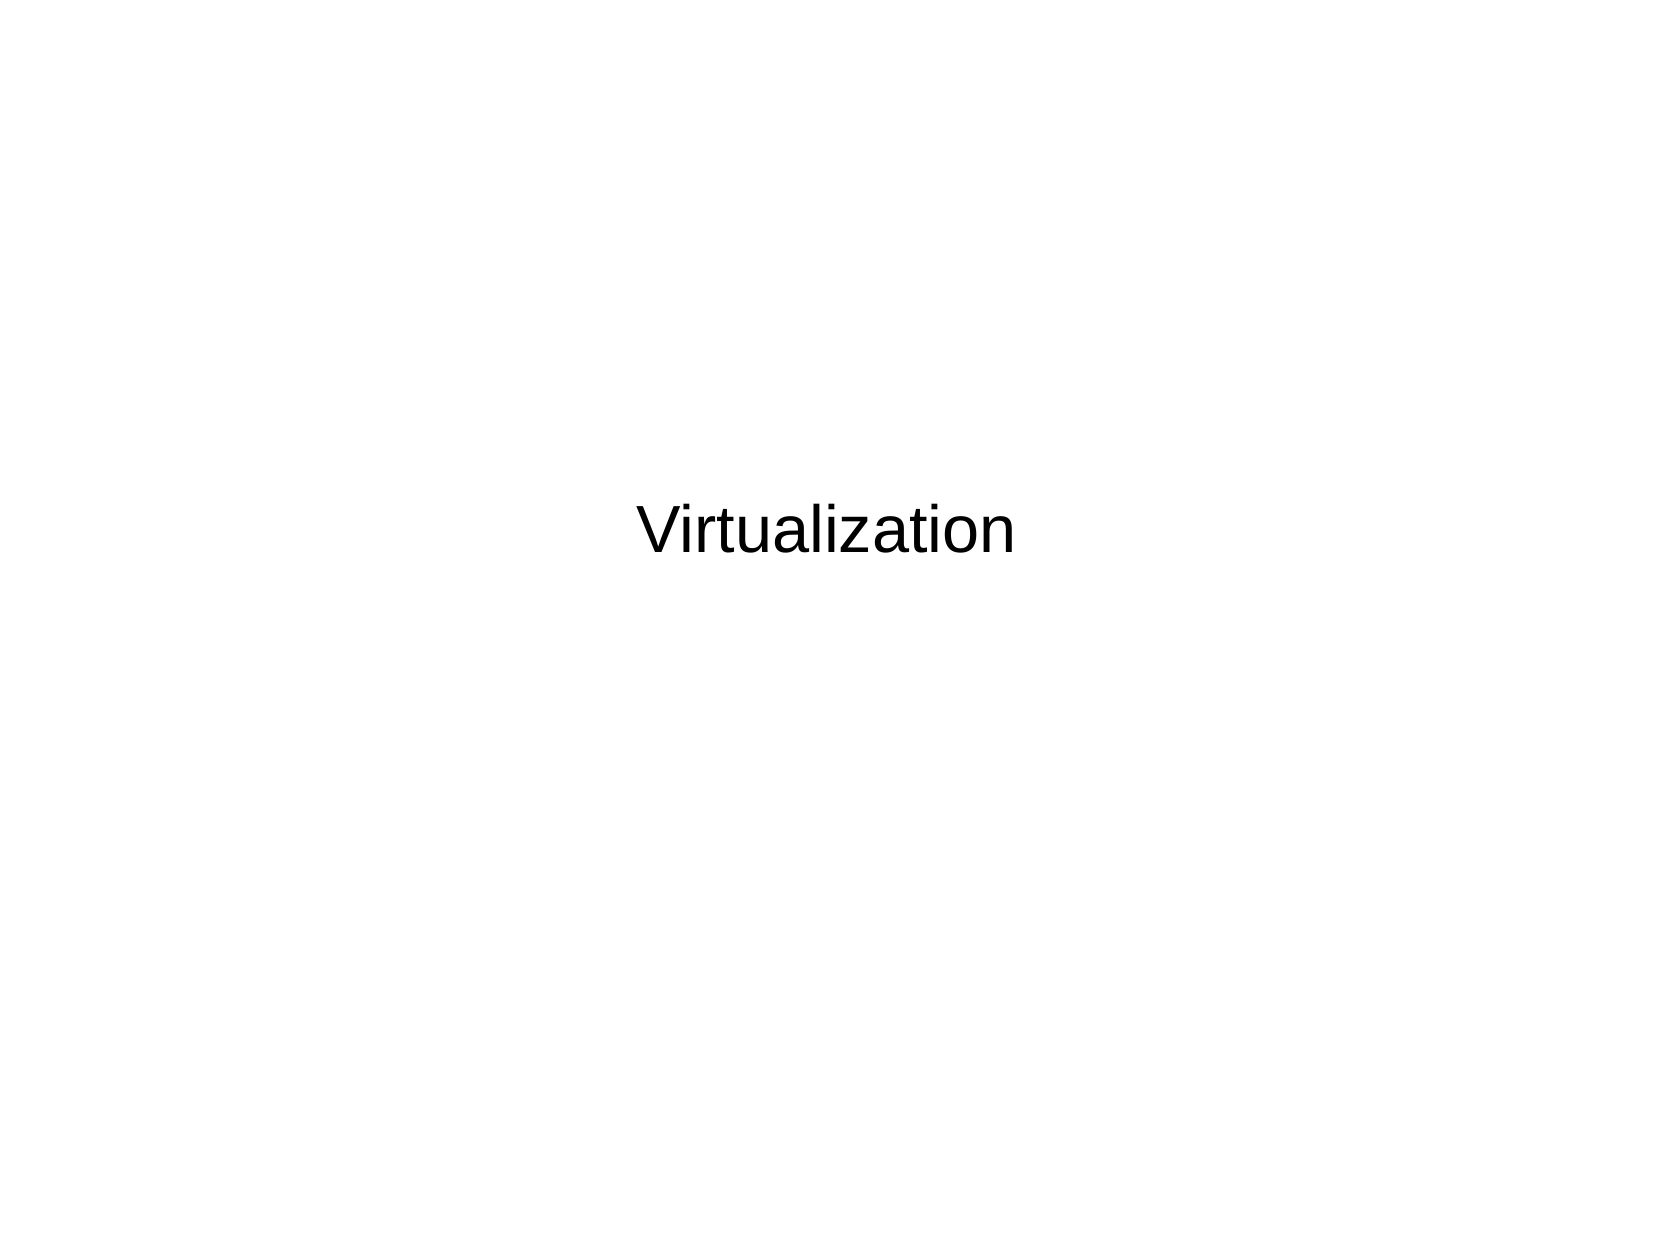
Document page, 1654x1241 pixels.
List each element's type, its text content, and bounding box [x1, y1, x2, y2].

subtitle Virtualization [82, 49, 1571, 1010]
